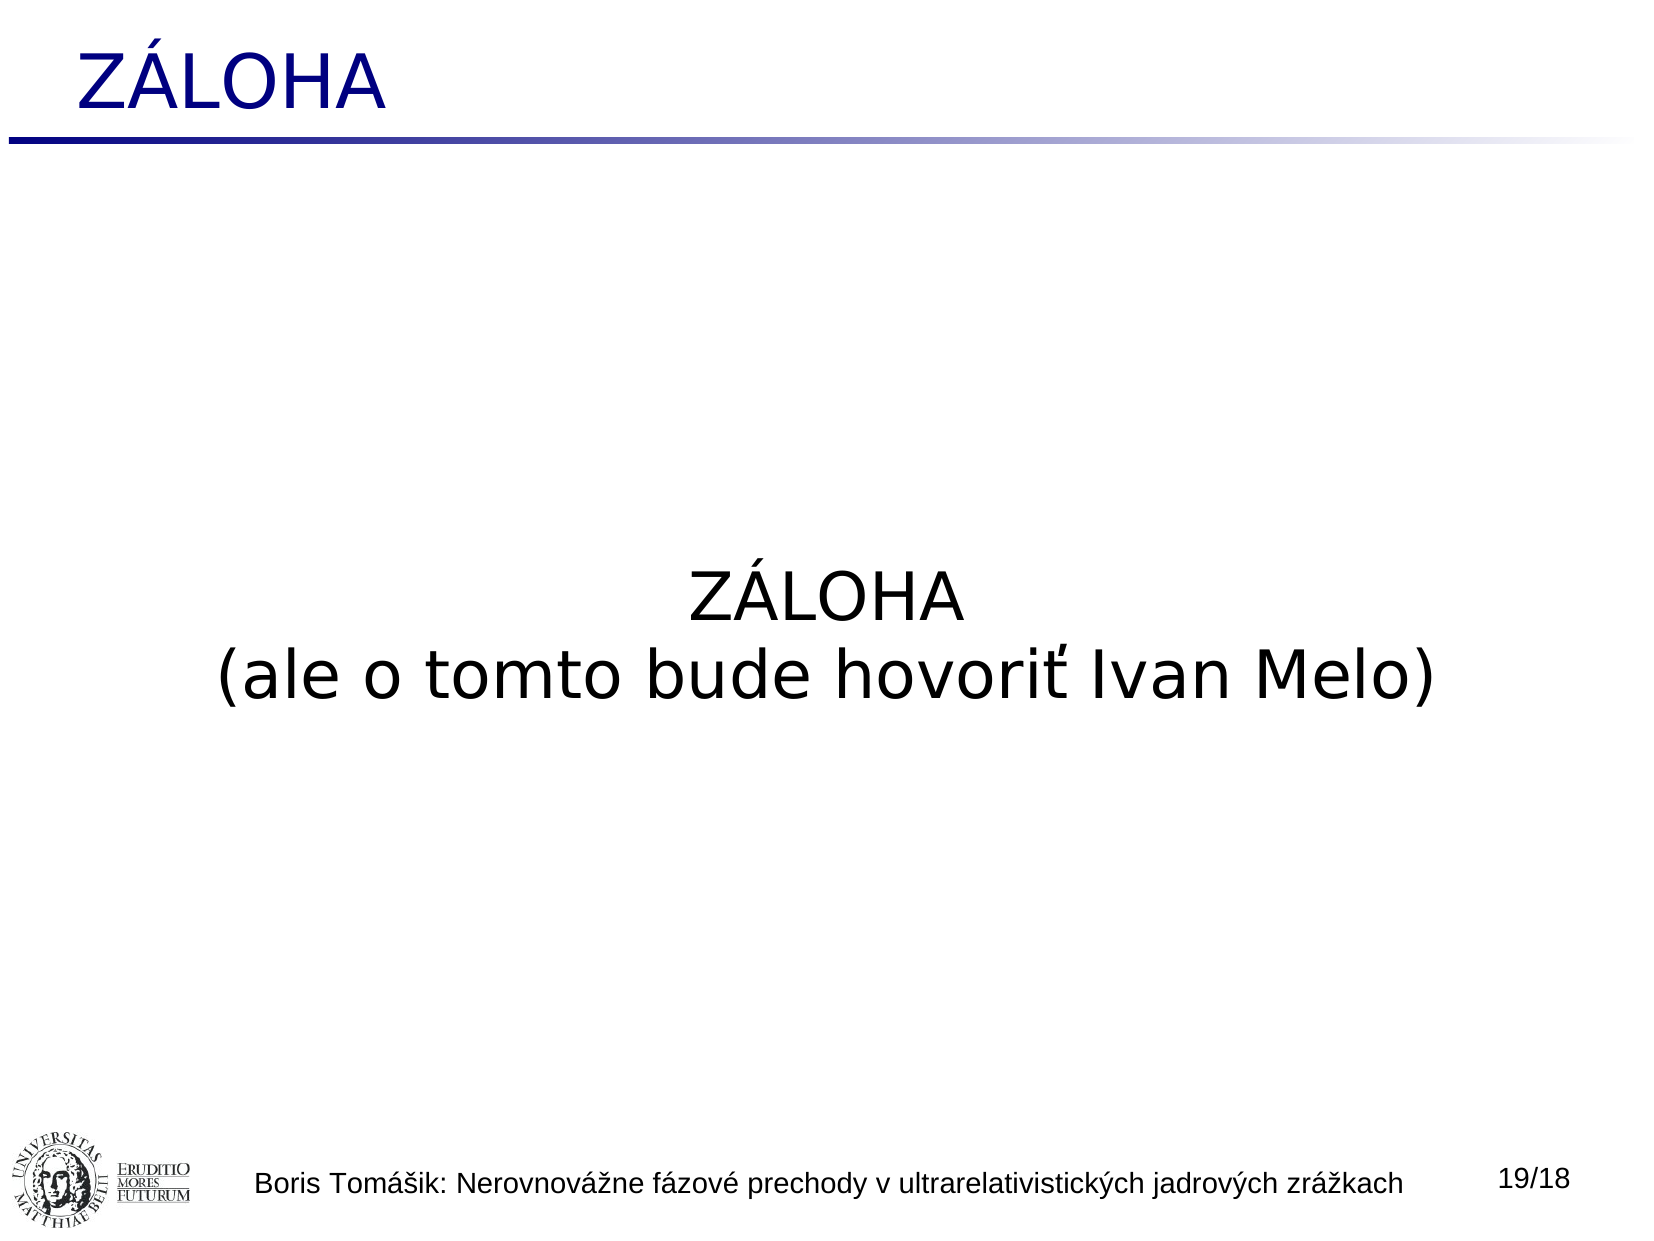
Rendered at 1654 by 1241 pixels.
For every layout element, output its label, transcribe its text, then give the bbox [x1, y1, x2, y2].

picture [12, 1132, 190, 1228]
title ZÁLOHA [75, 25, 1565, 141]
subtitle ZÁLOHA (ale o tomto bude hovoriť Ivan Melo) [82, 171, 1571, 1102]
